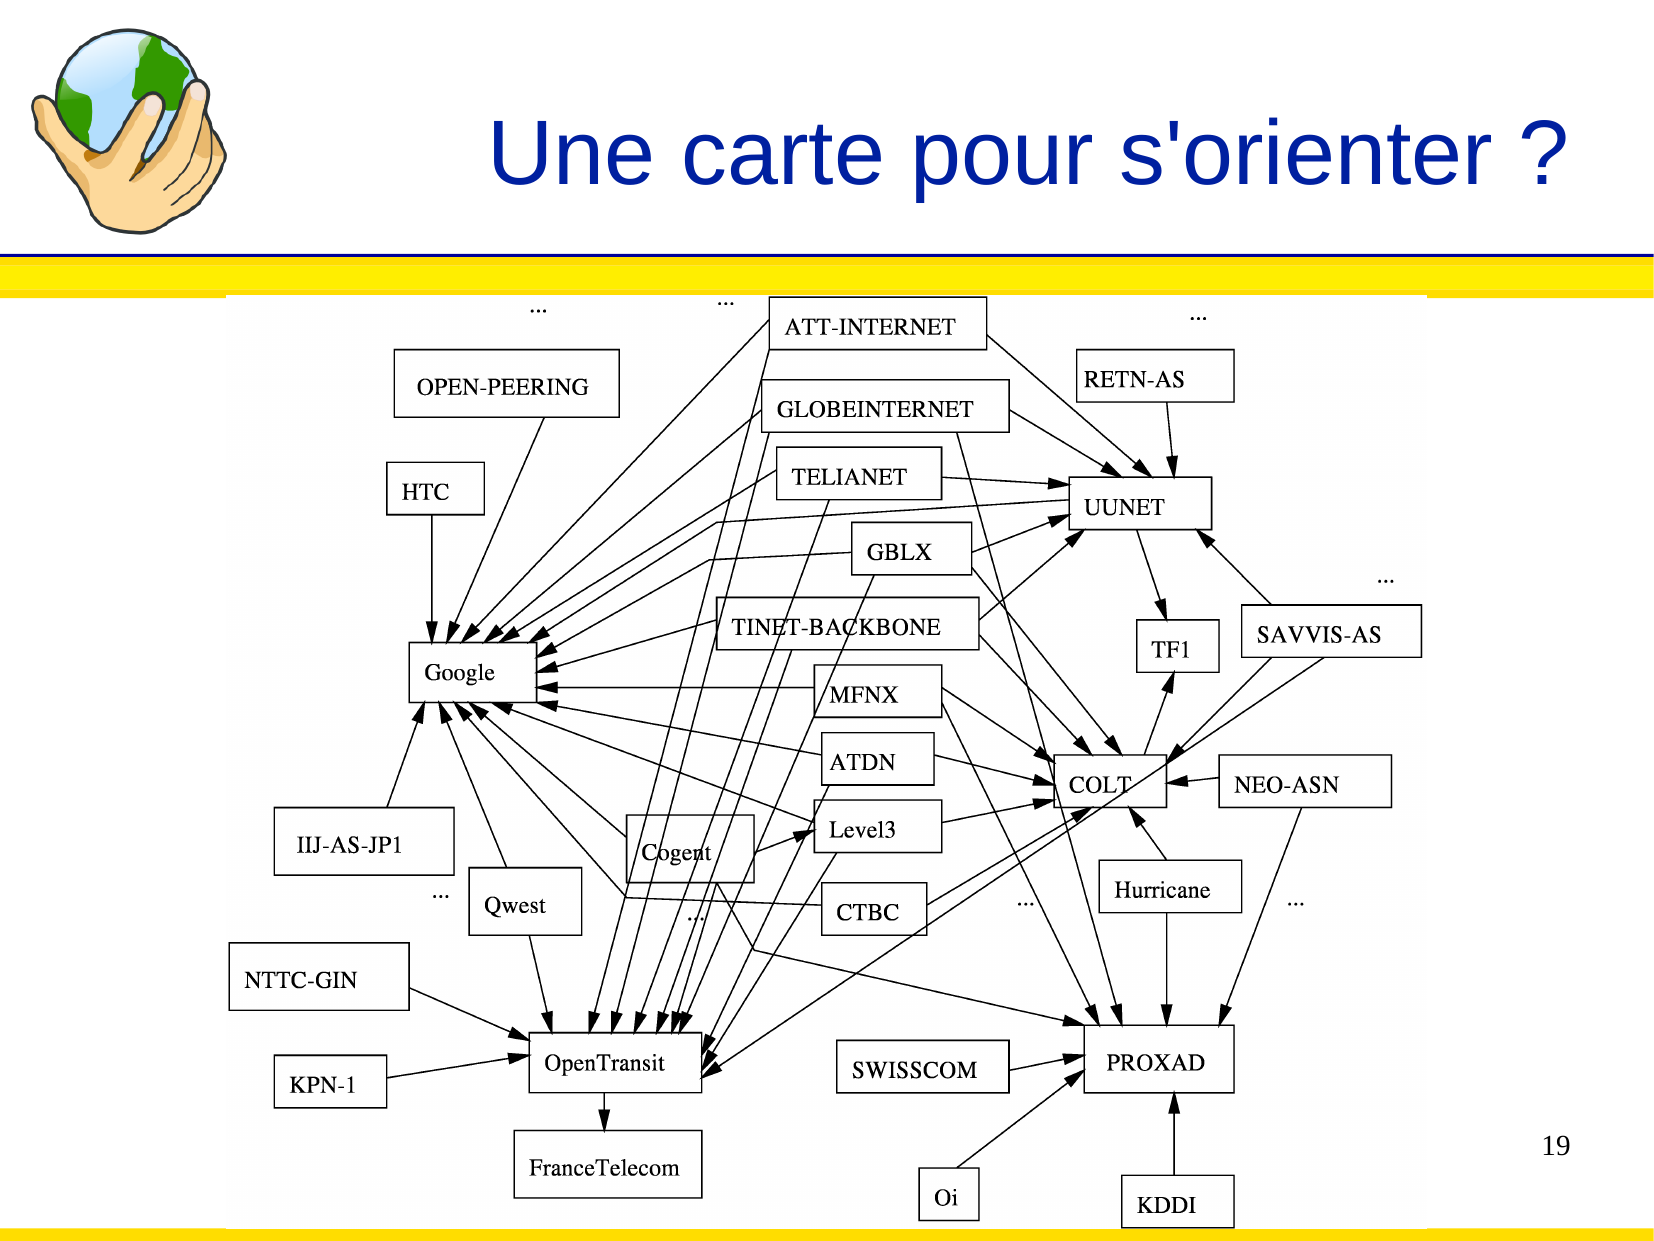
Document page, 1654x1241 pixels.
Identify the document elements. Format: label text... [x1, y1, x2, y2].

picture [226, 295, 1427, 1229]
picture [11, 14, 246, 248]
title Une carte pour s'orienter ? [372, 49, 1571, 257]
